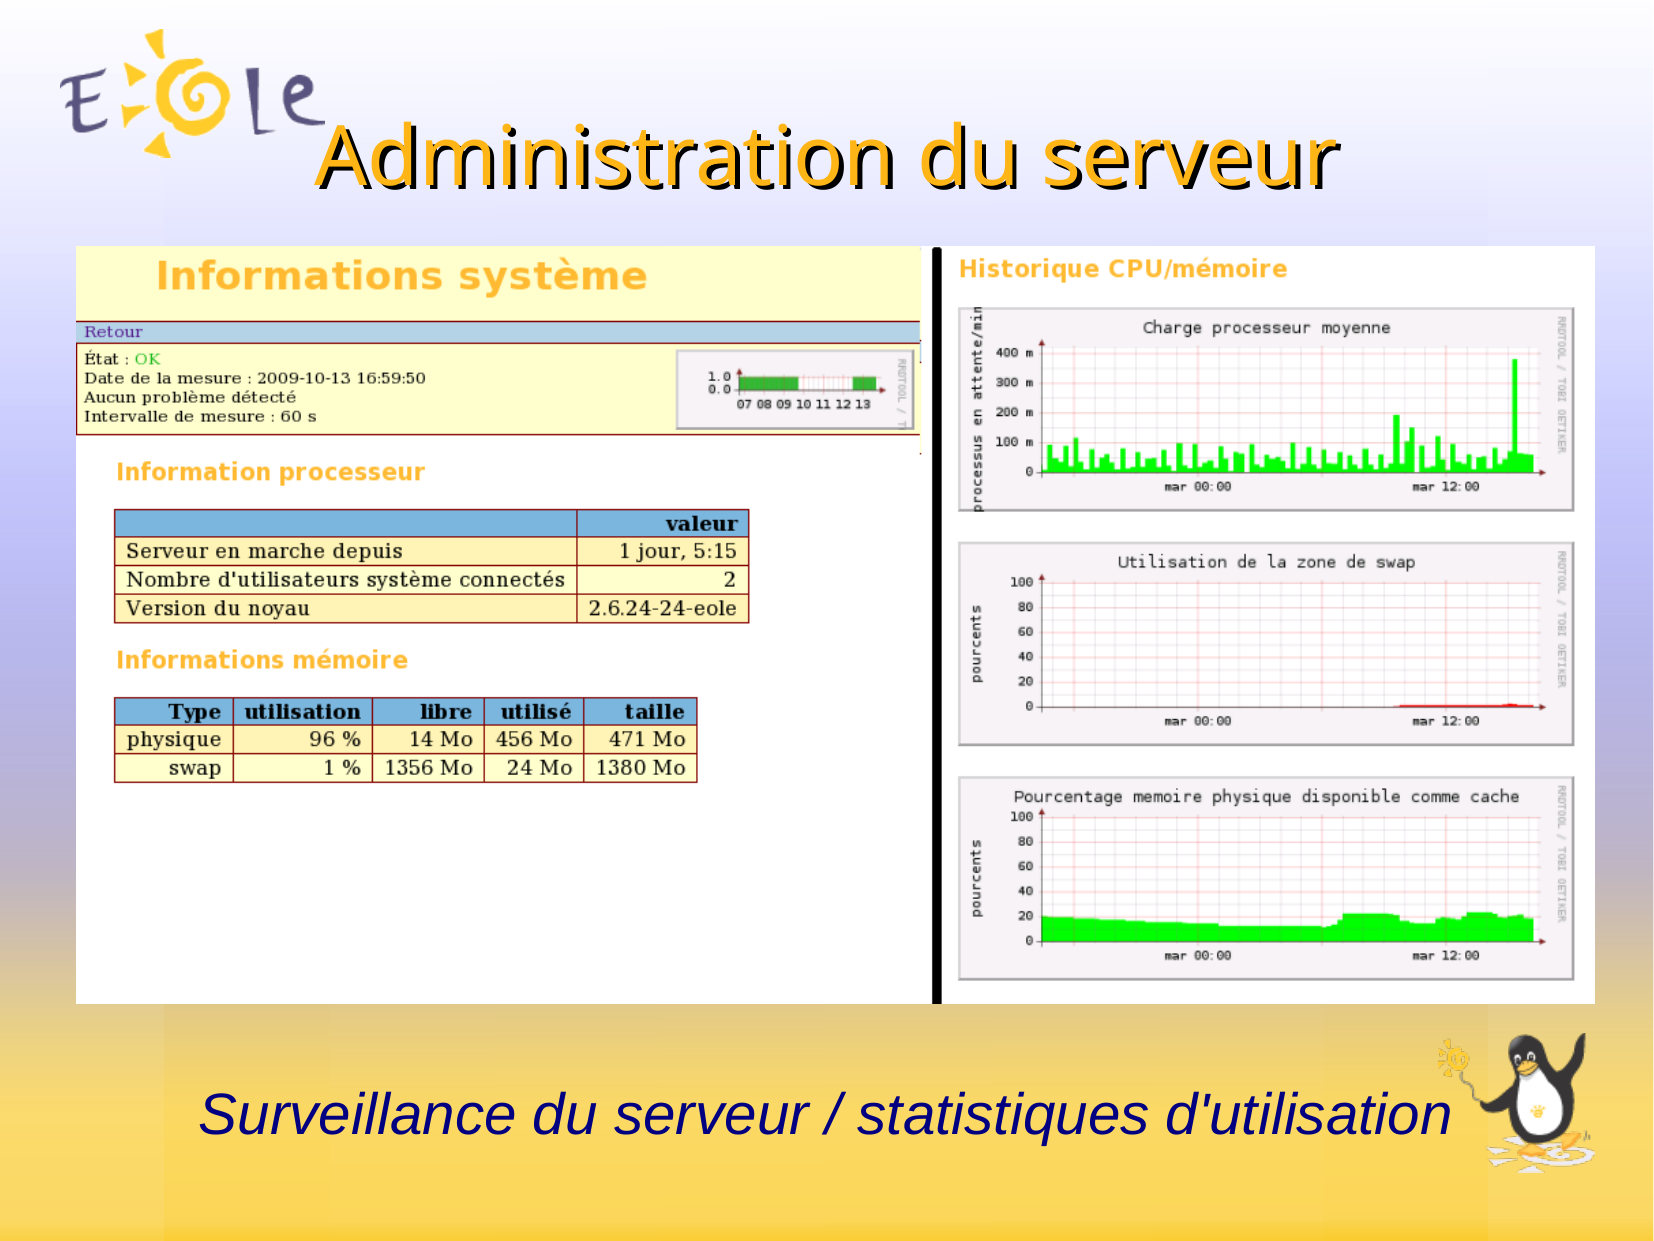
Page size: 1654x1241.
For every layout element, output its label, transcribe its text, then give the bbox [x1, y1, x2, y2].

title Administration du serveur [82, 49, 1572, 257]
text_box Surveillance du serveur / statistiques d'utilisation [29, 1077, 1625, 1152]
picture [0, 0, 1654, 1241]
